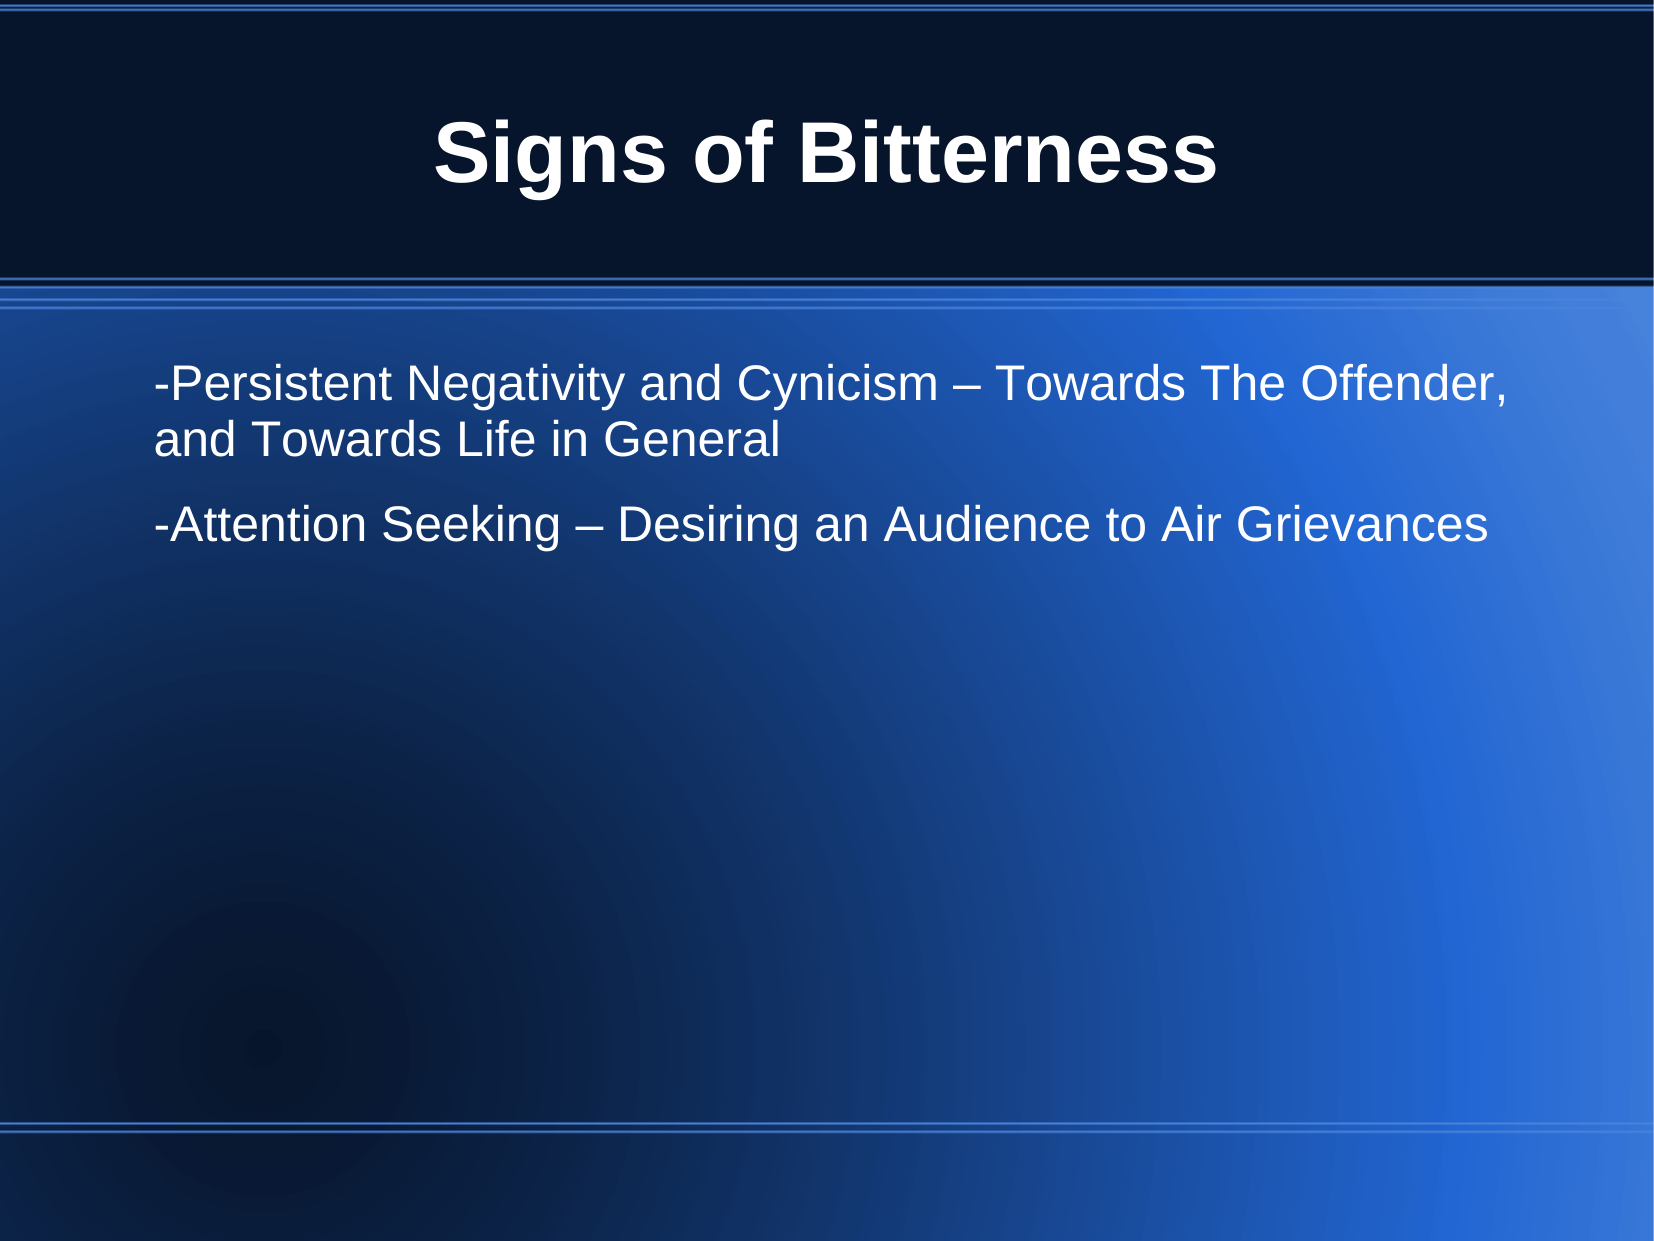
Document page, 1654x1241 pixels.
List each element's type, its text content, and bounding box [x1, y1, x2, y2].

list -Persistent Negativity and Cynicism – Towards The Offender, and Towards Life in General -Attention Seeking – Desiring an Audience to Air Grievances [82, 355, 1571, 1058]
title Signs of Bitterness [82, 49, 1571, 257]
picture [0, 0, 1654, 1241]
